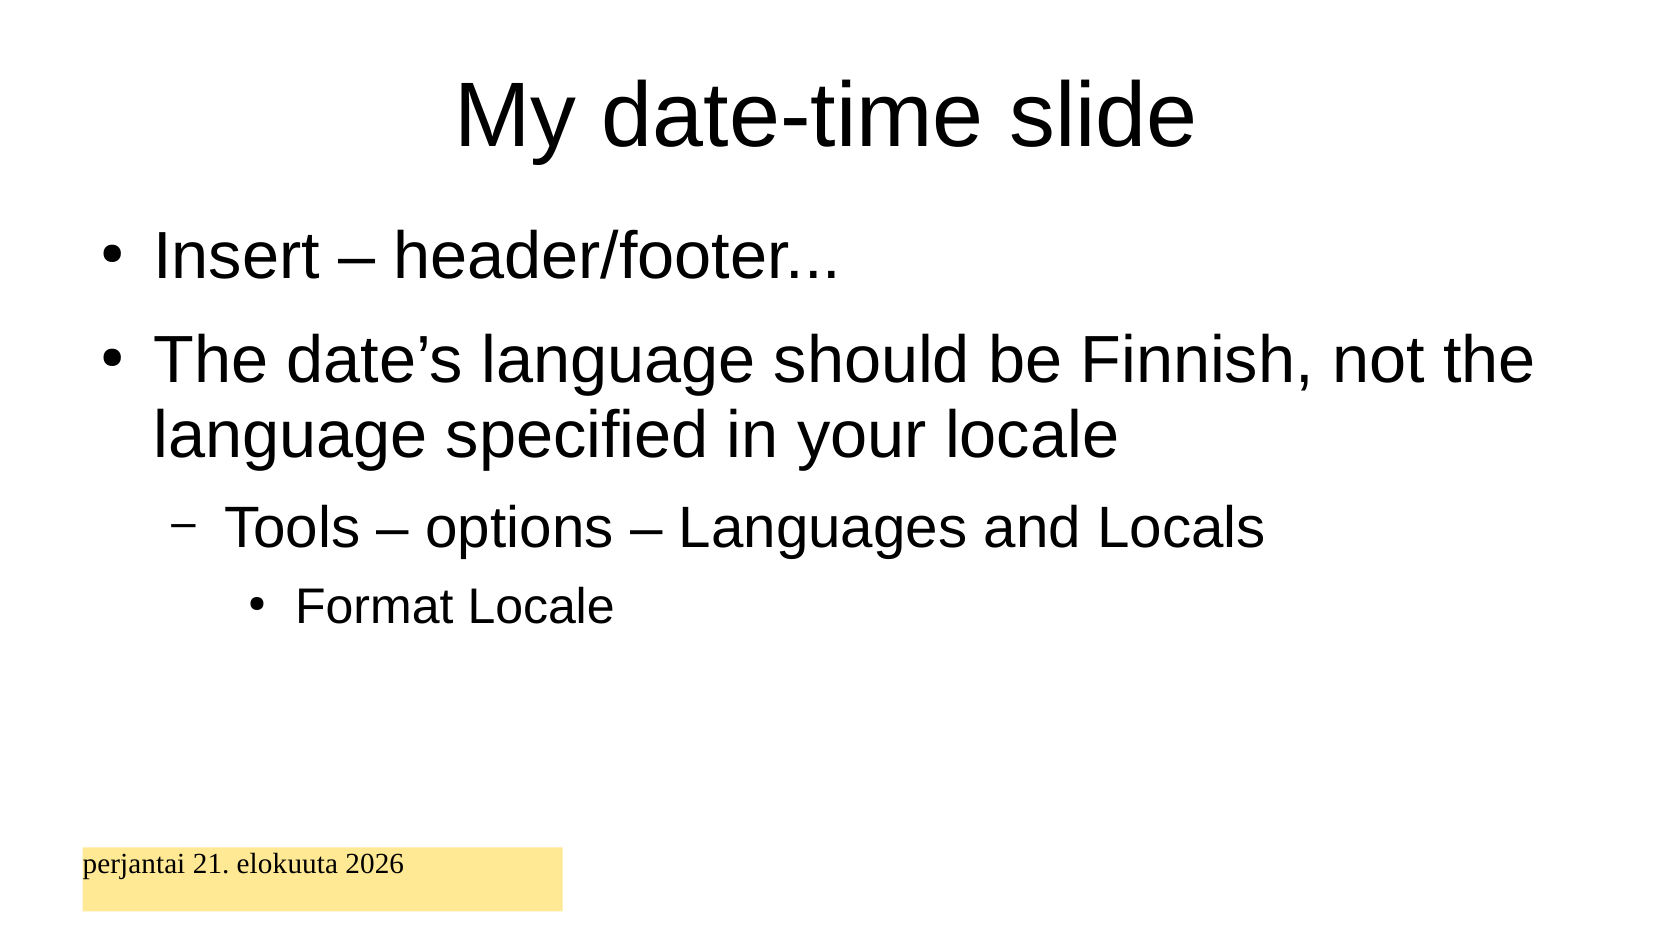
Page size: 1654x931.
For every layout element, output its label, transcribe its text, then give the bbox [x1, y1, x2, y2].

list Insert – header/footer... The date’s language should be Finnish, not the language specified in your locale Tools – options – Languages and Locals Format Locale [82, 217, 1571, 758]
title My date-time slide [82, 37, 1571, 193]
